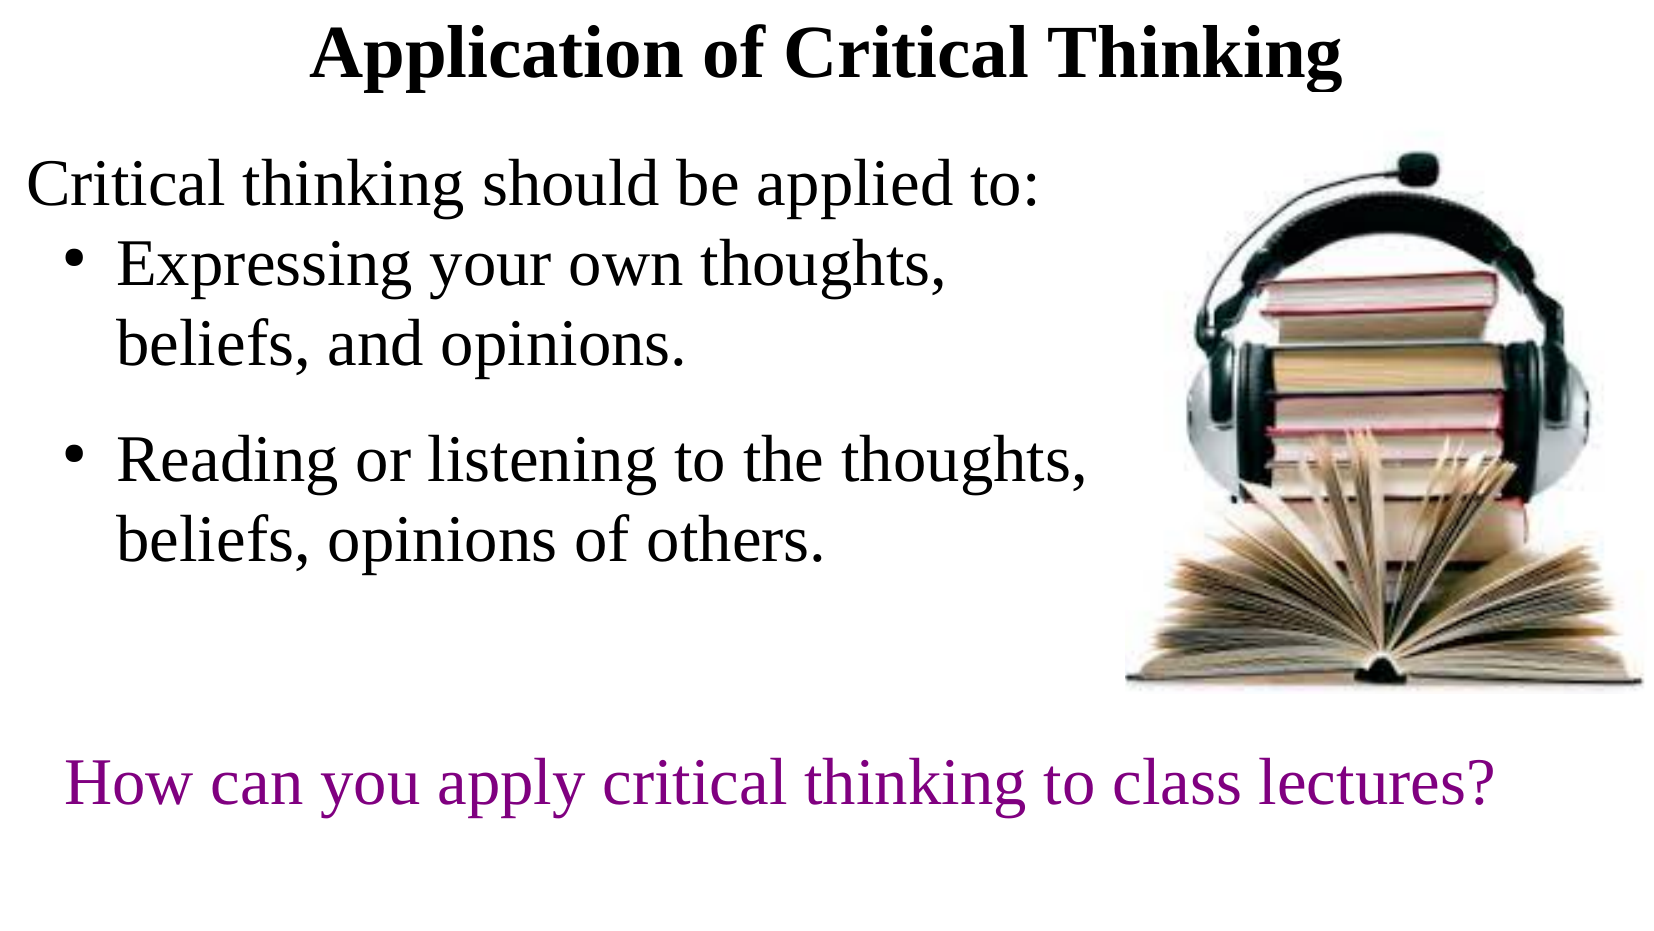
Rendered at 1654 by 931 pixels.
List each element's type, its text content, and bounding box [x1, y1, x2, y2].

text_box How can you apply critical thinking to class lectures? [49, 730, 1576, 843]
title Application of Critical Thinking [0, 0, 1654, 106]
text_box Critical thinking should be applied to: Expressing your own thoughts, beliefs, and opinions. Reading or listening to the thoughts, beliefs, opinions of others. [11, 131, 1125, 676]
picture [1125, 92, 1647, 694]
